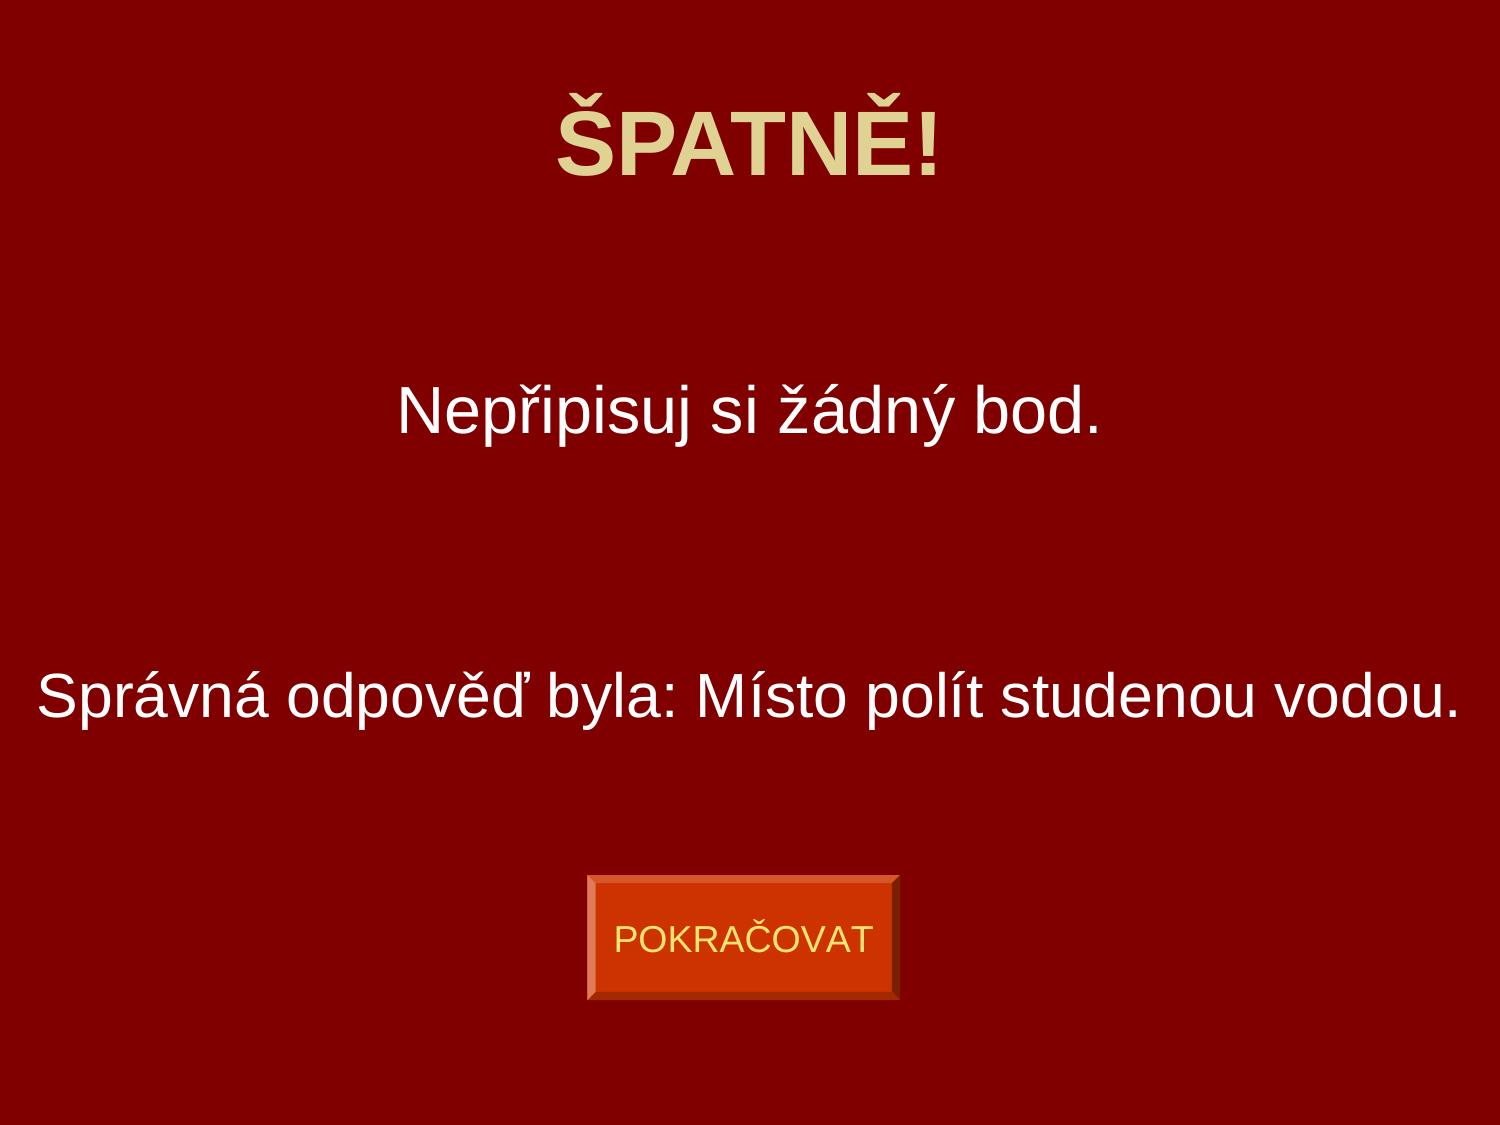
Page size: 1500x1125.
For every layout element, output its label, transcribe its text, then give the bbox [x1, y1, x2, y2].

text_box POKRAČOVAT [596, 884, 891, 991]
title ŠPATNĚ! [75, 45, 1426, 233]
list Nepřipisuj si žádný bod. Správná odpověď byla: Místo polít studenou vodou. [0, 262, 1500, 1006]
